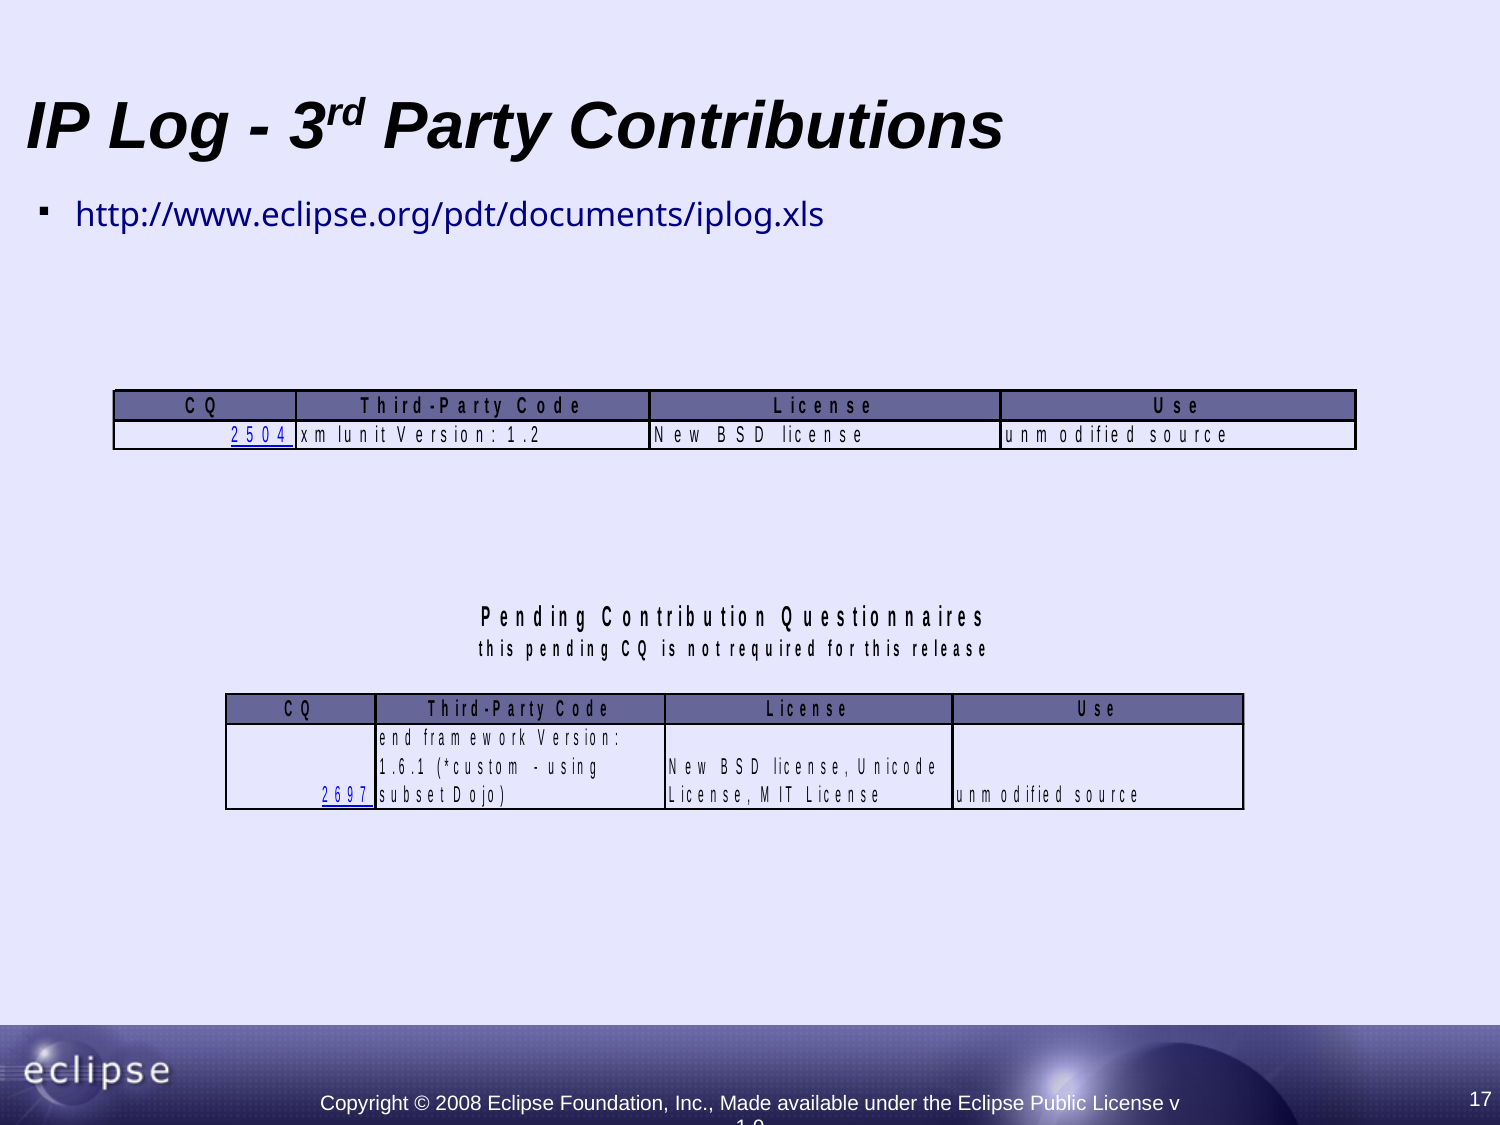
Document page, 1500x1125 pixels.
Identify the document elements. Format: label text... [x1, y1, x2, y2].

list http://www.eclipse.org/pdt/documents/iplog.xls [37, 187, 1463, 1021]
title IP Log - 3rd Party Contributions [26, 84, 1474, 172]
picture [0, 1025, 1500, 1125]
picture [112, 389, 1357, 451]
picture [225, 600, 1245, 811]
